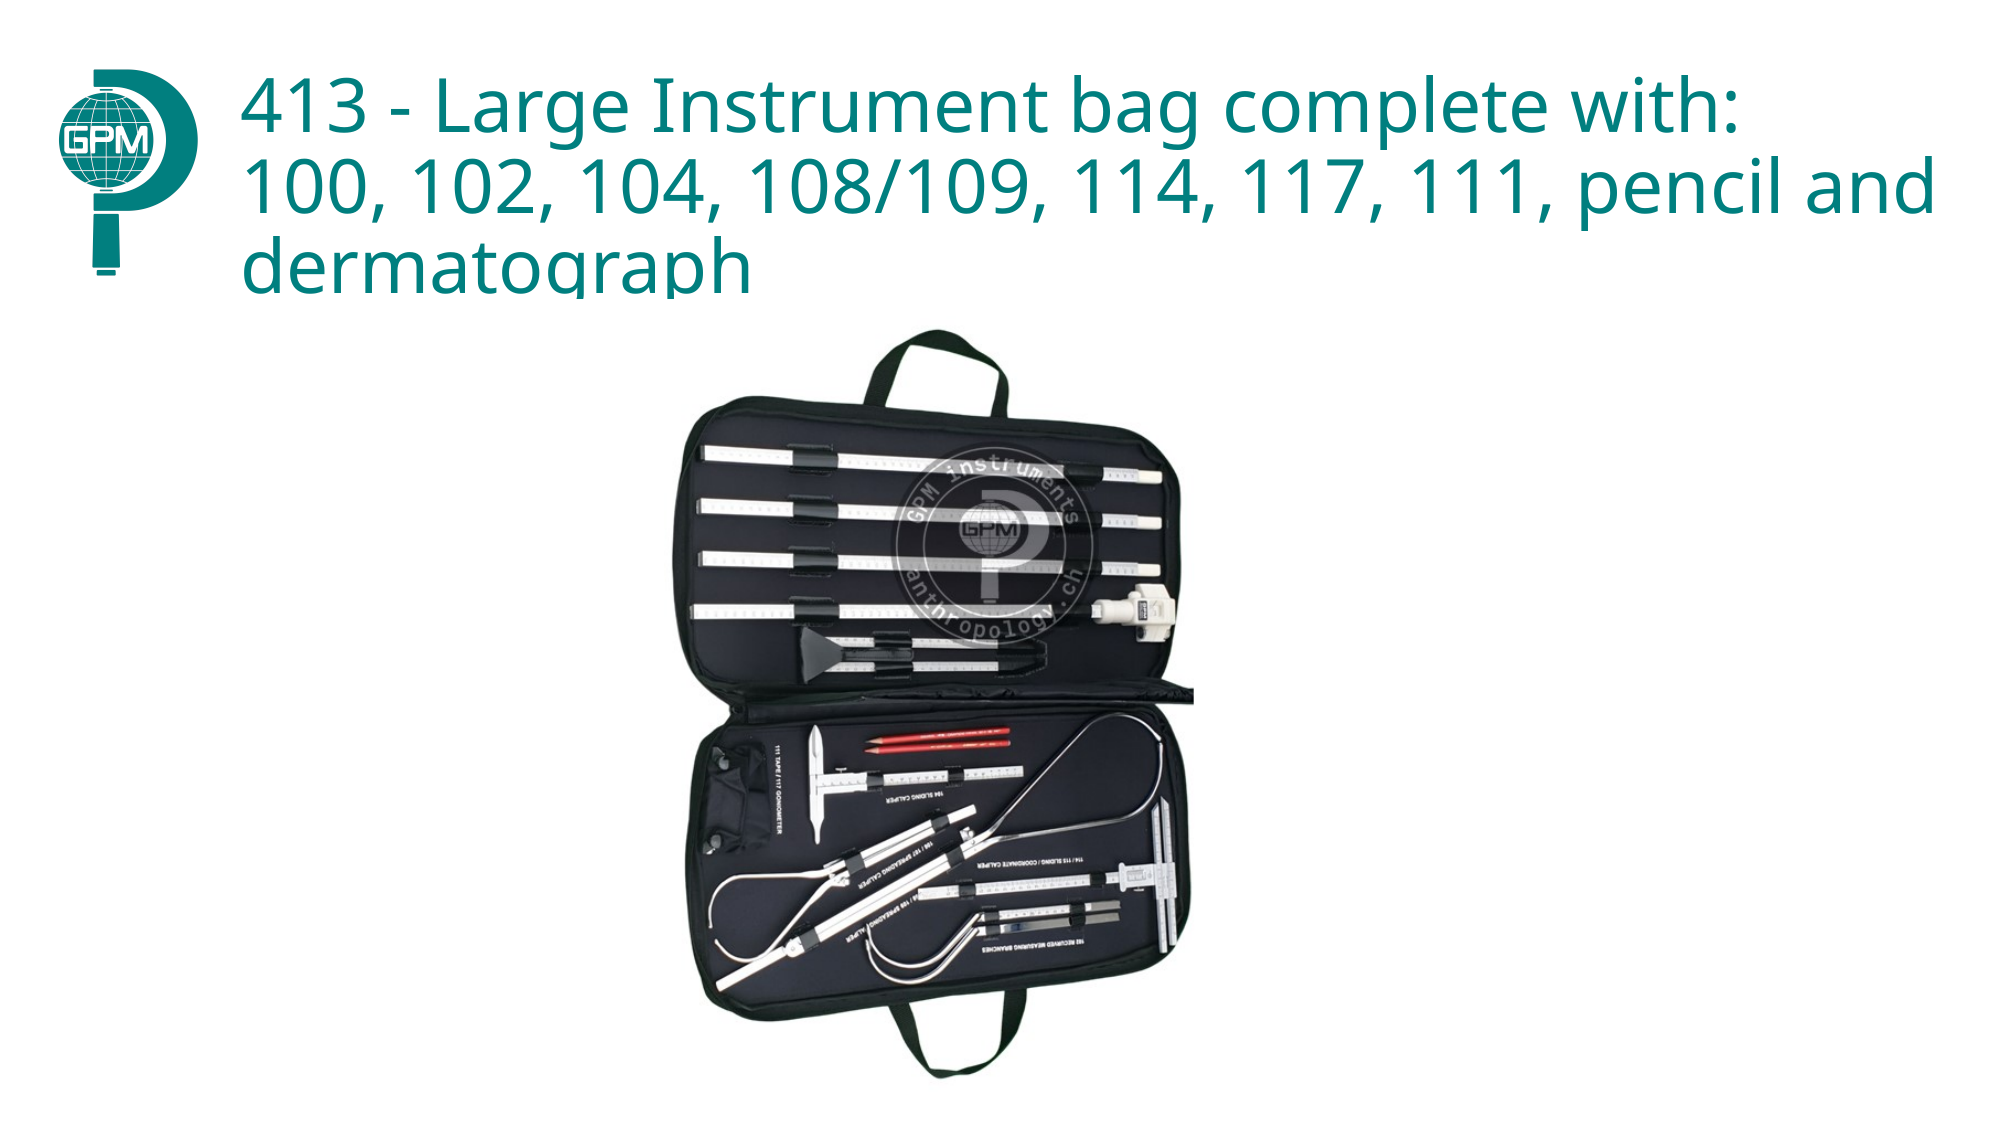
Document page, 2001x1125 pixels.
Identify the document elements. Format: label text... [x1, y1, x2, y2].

picture [0, 60, 226, 286]
title 413 - Large Instrument bag complete with: 100, 102, 104, 108/109, 114, 117, 111, pencil and dermatograph [225, 59, 1984, 278]
picture [223, 299, 1635, 1094]
